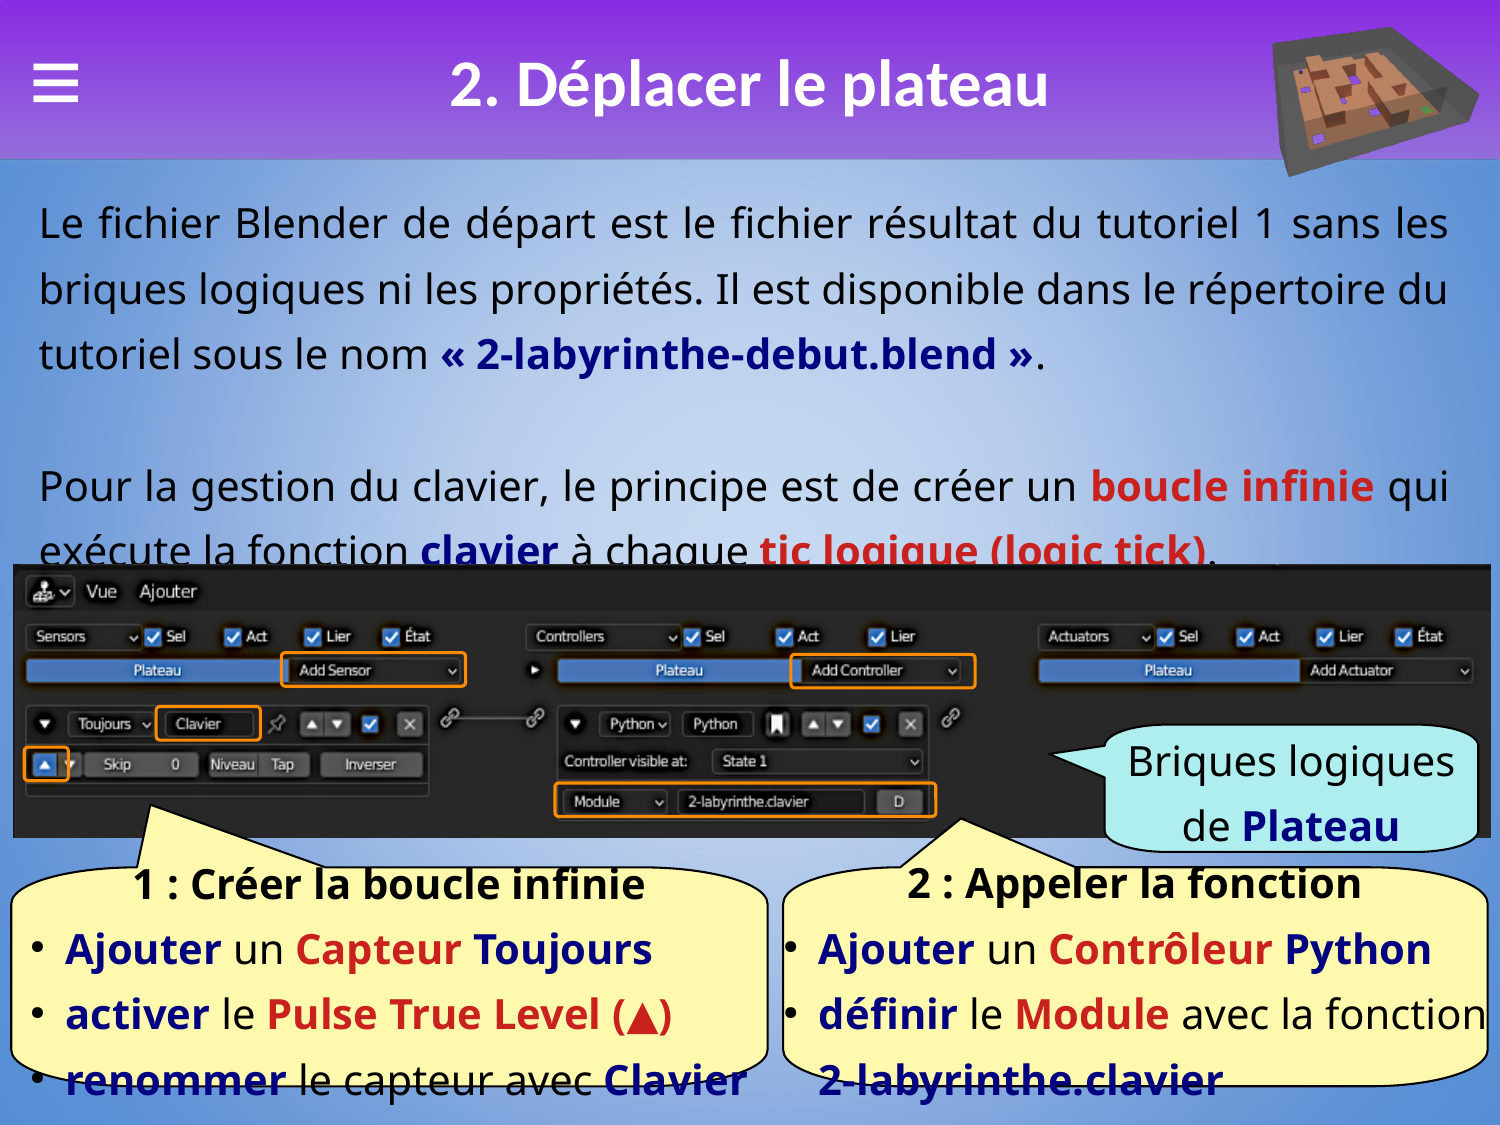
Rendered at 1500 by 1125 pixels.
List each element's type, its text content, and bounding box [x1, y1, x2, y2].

picture [0, 27, 1500, 1125]
text_box 2 : Appeler la fonction Ajouter un Contrôleur Python définir le Module avec la fonction 2-labyrinthe.clavier [783, 818, 1488, 1087]
text_box 1 : Créer la boucle infinie Ajouter un Capteur Toujours activer le Pulse True Level (▲) renommer le capteur avec Clavier [11, 804, 768, 1087]
text_box 2. Déplacer le plateau [0, 0, 1500, 159]
text_box ≡ [14, 23, 101, 141]
text_box Briques logiques de Plateau [1048, 724, 1479, 852]
text_box Le fichier Blender de départ est le fichier résultat du tutoriel 1 sans les briques logiques ni les propriétés. Il est disponible dans le répertoire du tutoriel sous le nom « 2-labyrinthe-debut.blend ». Pour la gestion du clavier, le principe est de créer un boucle infinie qui exécute la fonction clavier à chaque tic logique (logic tick). [23, 178, 1465, 482]
